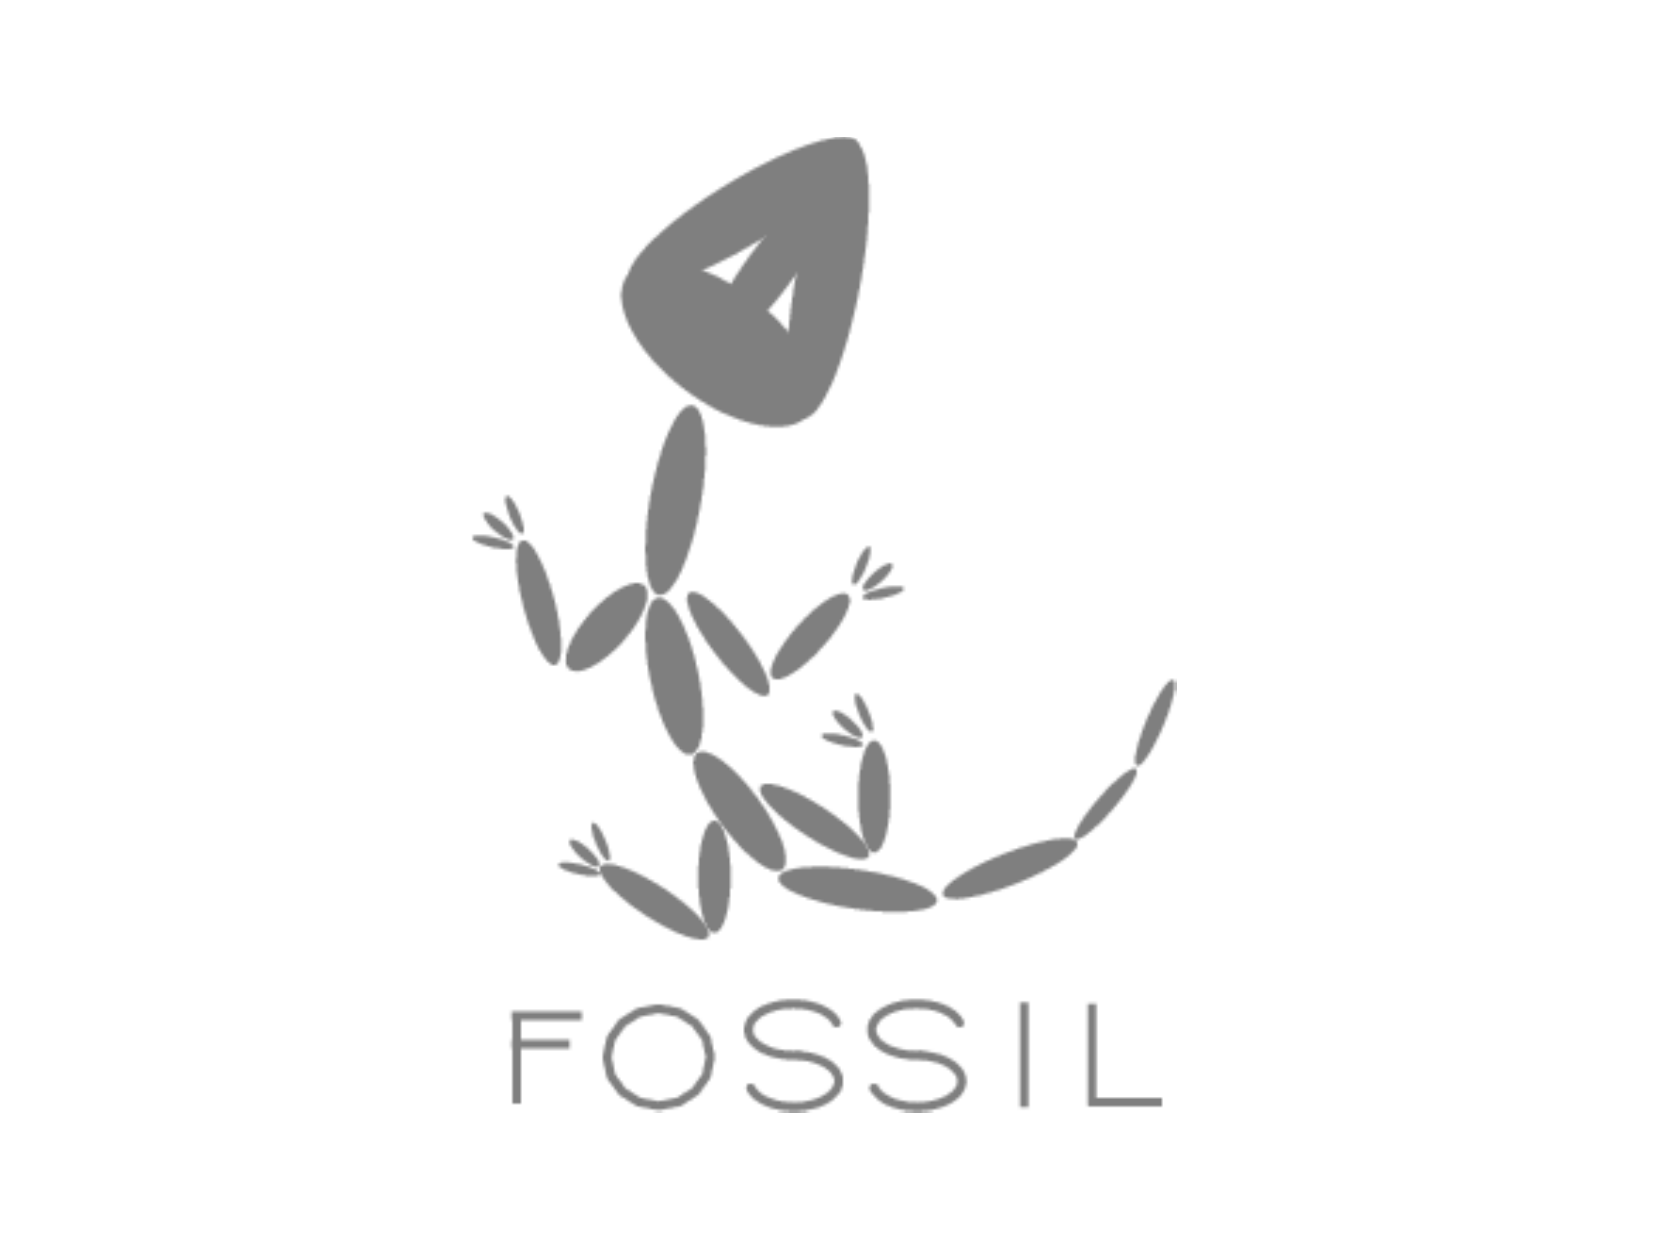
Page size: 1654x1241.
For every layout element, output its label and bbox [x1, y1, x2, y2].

picture [471, 137, 1177, 1113]
